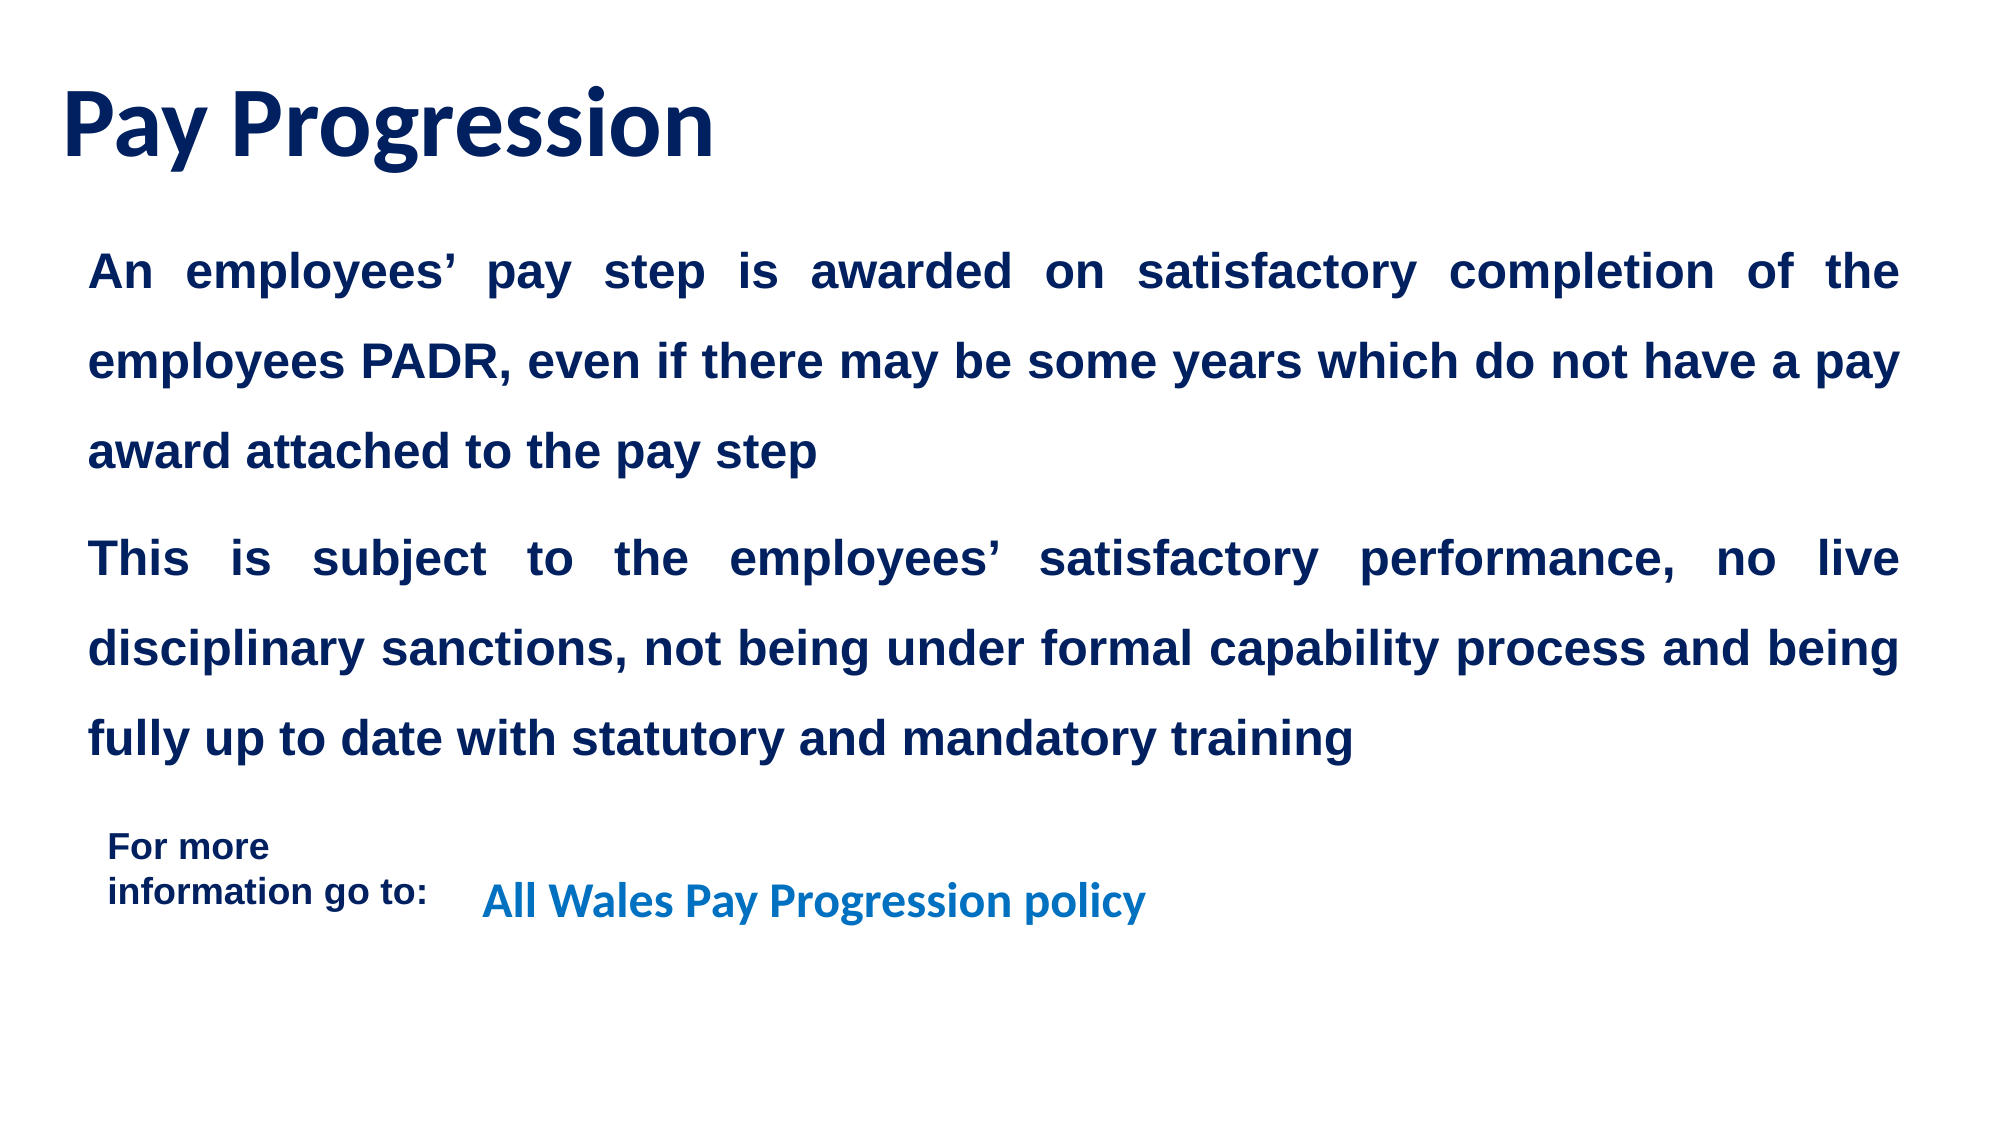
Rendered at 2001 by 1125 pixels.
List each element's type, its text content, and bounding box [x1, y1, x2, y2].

text_box Pay Progression [47, 49, 1539, 186]
text_box All Wales Pay Progression policy [467, 860, 1963, 935]
text_box For more information go to: [92, 814, 468, 921]
text_box An employees’ pay step is awarded on satisfactory completion of the employees PADR, even if there may be some years which do not have a pay award attached to the pay step This is subject to the employees’ satisfactory performance, no live disciplinary sanctions, not being under formal capability process and being fully up to date with statutory and mandatory training [72, 201, 1923, 773]
